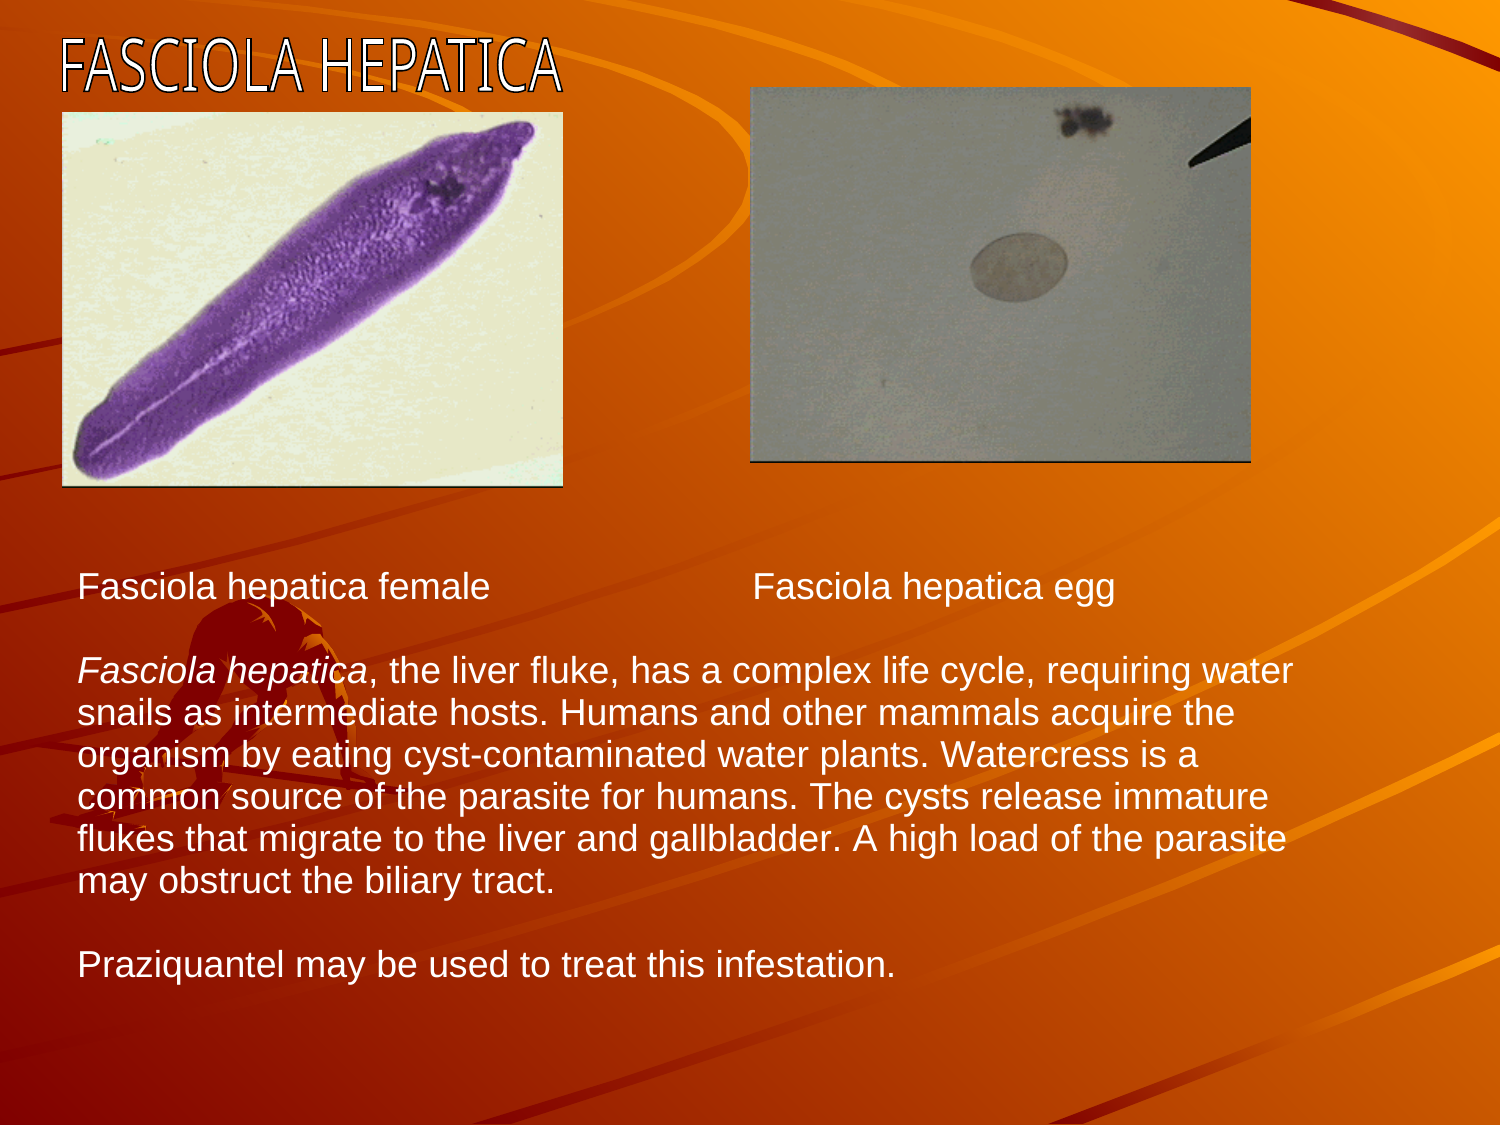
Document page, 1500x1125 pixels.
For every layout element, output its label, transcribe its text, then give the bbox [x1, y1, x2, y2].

text_box FASCIOLA HEPATICA [322, 38, 352, 92]
text_box FASCIOLA HEPATICA [202, 37, 238, 93]
text_box FASCIOLA HEPATICA [83, 38, 119, 92]
text_box FASCIOLA HEPATICA [391, 38, 417, 92]
text_box FASCIOLA HEPATICA [478, 38, 493, 92]
text_box FASCIOLA HEPATICA [528, 38, 563, 92]
text_box FASCIOLA HEPATICA [246, 38, 268, 92]
text_box Fasciola hepatica female Fasciola hepatica egg Fasciola hepatica, the liver fluke, has a complex life cycle, requiring water snails as intermediate hosts. Humans and other mammals acquire the organism by eating cyst-contaminated water plants. Watercress is a common source of the parasite for humans. The cysts release immature flukes that migrate to the liver and gallbladder. A high load of the parasite may obstruct the biliary tract. Praziquantel may be used to treat this infestation. [62, 557, 1325, 1036]
text_box FASCIOLA HEPATICA [497, 37, 527, 93]
text_box FASCIOLA HEPATICA [362, 38, 384, 92]
text_box FASCIOLA HEPATICA [269, 38, 304, 92]
text_box FASCIOLA HEPATICA [120, 37, 145, 93]
text_box FASCIOLA HEPATICA [183, 38, 198, 92]
text_box FASCIOLA HEPATICA [150, 37, 180, 93]
picture [62, 112, 563, 488]
text_box FASCIOLA HEPATICA [416, 38, 451, 92]
text_box FASCIOLA HEPATICA [447, 38, 476, 92]
picture [750, 87, 1251, 463]
text_box FASCIOLA HEPATICA [62, 38, 84, 92]
